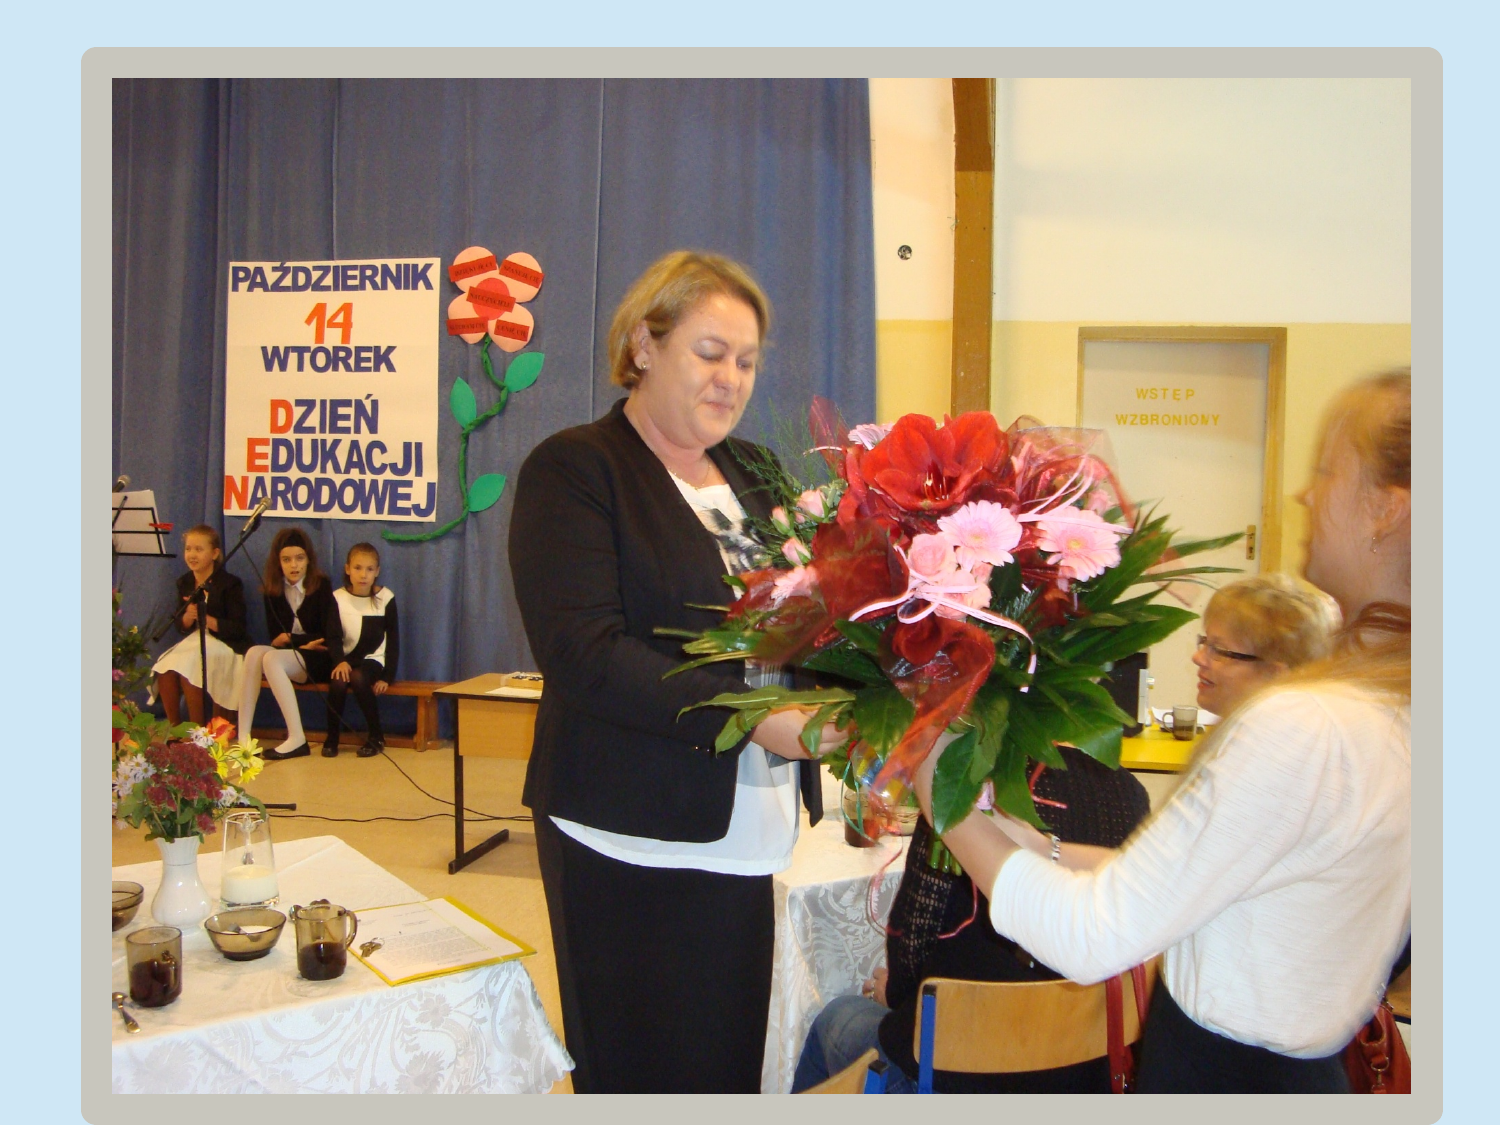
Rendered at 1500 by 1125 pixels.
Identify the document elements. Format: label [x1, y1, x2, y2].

picture [112, 78, 1412, 1094]
